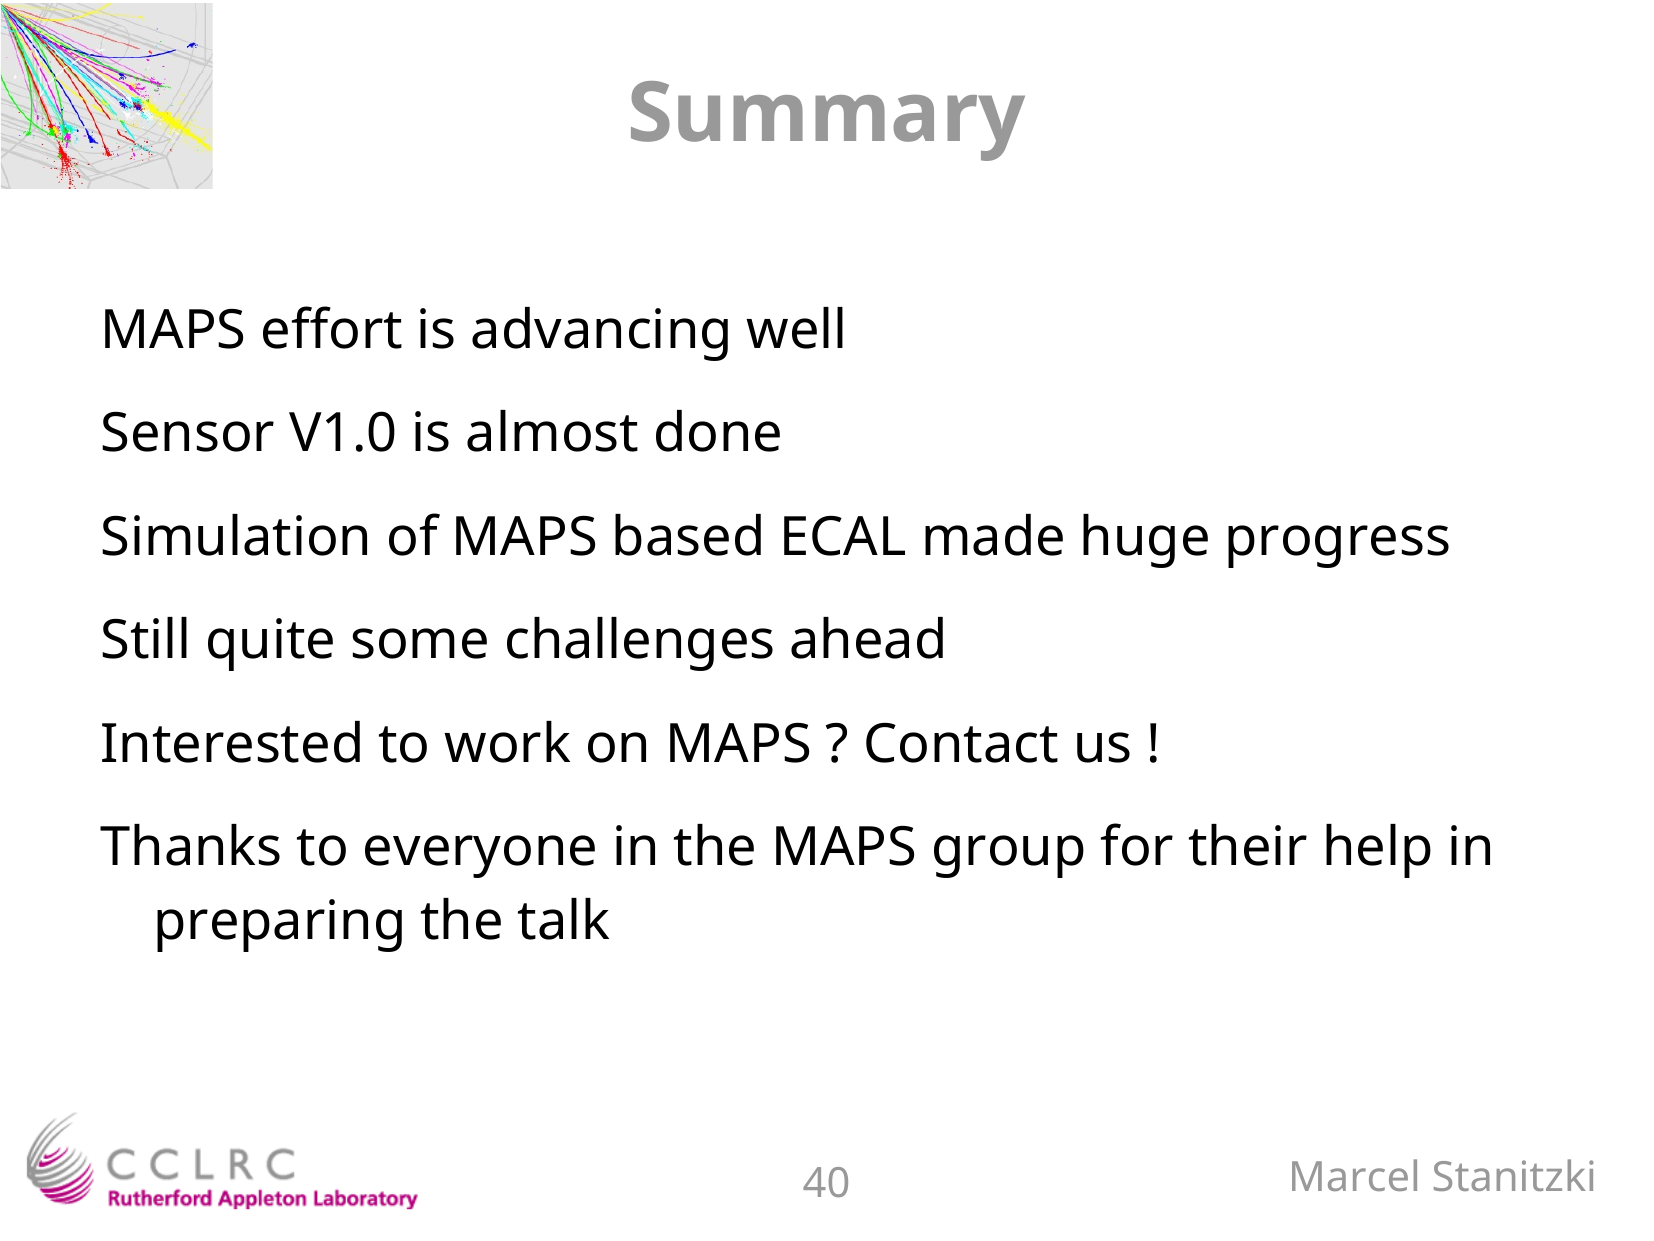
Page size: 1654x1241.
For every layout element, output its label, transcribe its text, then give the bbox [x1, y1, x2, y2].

picture [19, 1110, 426, 1212]
picture [0, 3, 213, 189]
title Summary [203, 5, 1451, 213]
list MAPS effort is advancing well Sensor V1.0 is almost done Simulation of MAPS based ECAL made huge progress Still quite some challenges ahead Interested to work on MAPS ? Contact us ! Thanks to everyone in the MAPS group for their help in preparing the talk [82, 290, 1571, 1109]
